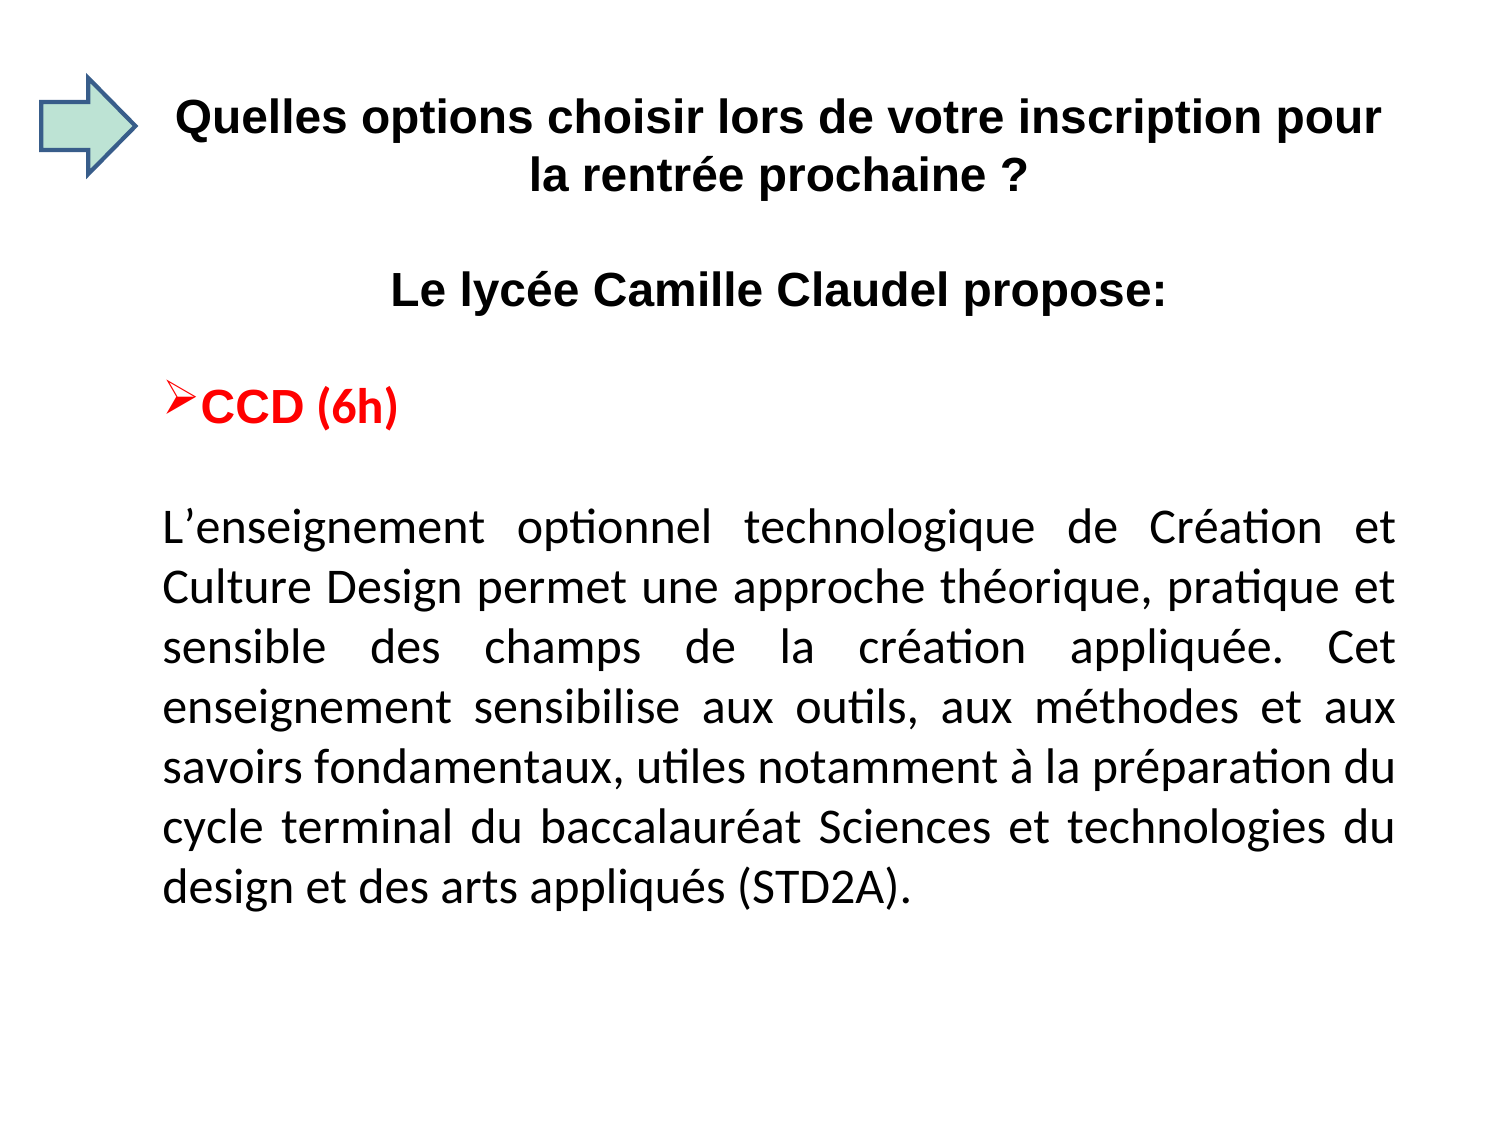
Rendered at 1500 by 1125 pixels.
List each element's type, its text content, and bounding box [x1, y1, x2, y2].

text_box [41, 78, 136, 174]
text_box Quelles options choisir lors de votre inscription pour la rentrée prochaine ? Le lycée Camille Claudel propose: CCD (6h) L’enseignement optionnel technologique de Création et Culture Design permet une approche théorique, pratique et sensible des champs de la création appliquée. Cet enseignement sensibilise aux outils, aux méthodes et aux savoirs fondamentaux, utiles notamment à la préparation du cycle terminal du baccalauréat Sciences et technologies du design et des arts appliqués (STD2A). [147, 78, 1412, 981]
